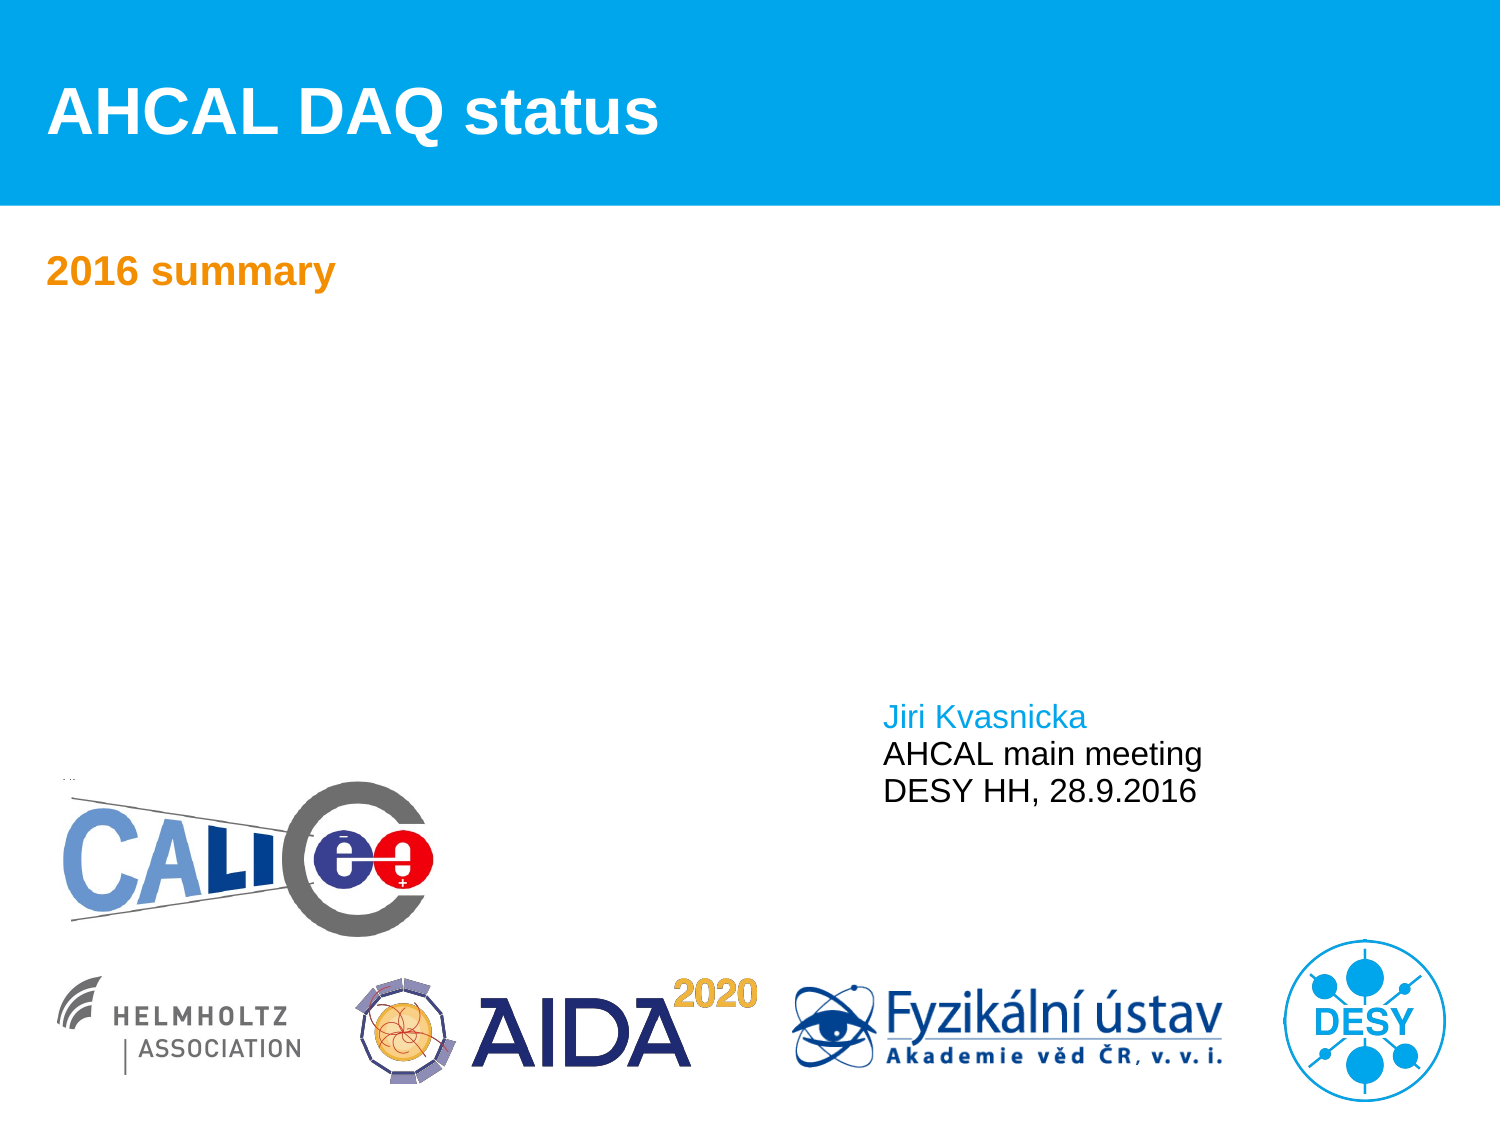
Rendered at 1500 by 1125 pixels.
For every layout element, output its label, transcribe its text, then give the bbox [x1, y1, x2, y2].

picture [1283, 939, 1360, 1015]
picture [1370, 939, 1446, 1007]
title AHCAL DAQ status [46, 7, 1444, 216]
text_box Jiri Kvasnicka AHCAL main meeting DESY HH, 28.9.2016 [868, 690, 1366, 818]
picture [1287, 943, 1443, 1099]
subtitle 2016 summary [46, 231, 1446, 311]
picture [1379, 1035, 1446, 1102]
picture [355, 978, 757, 1084]
picture [776, 974, 1242, 1080]
picture [60, 779, 437, 939]
picture [1283, 1027, 1351, 1102]
picture [57, 976, 300, 1075]
